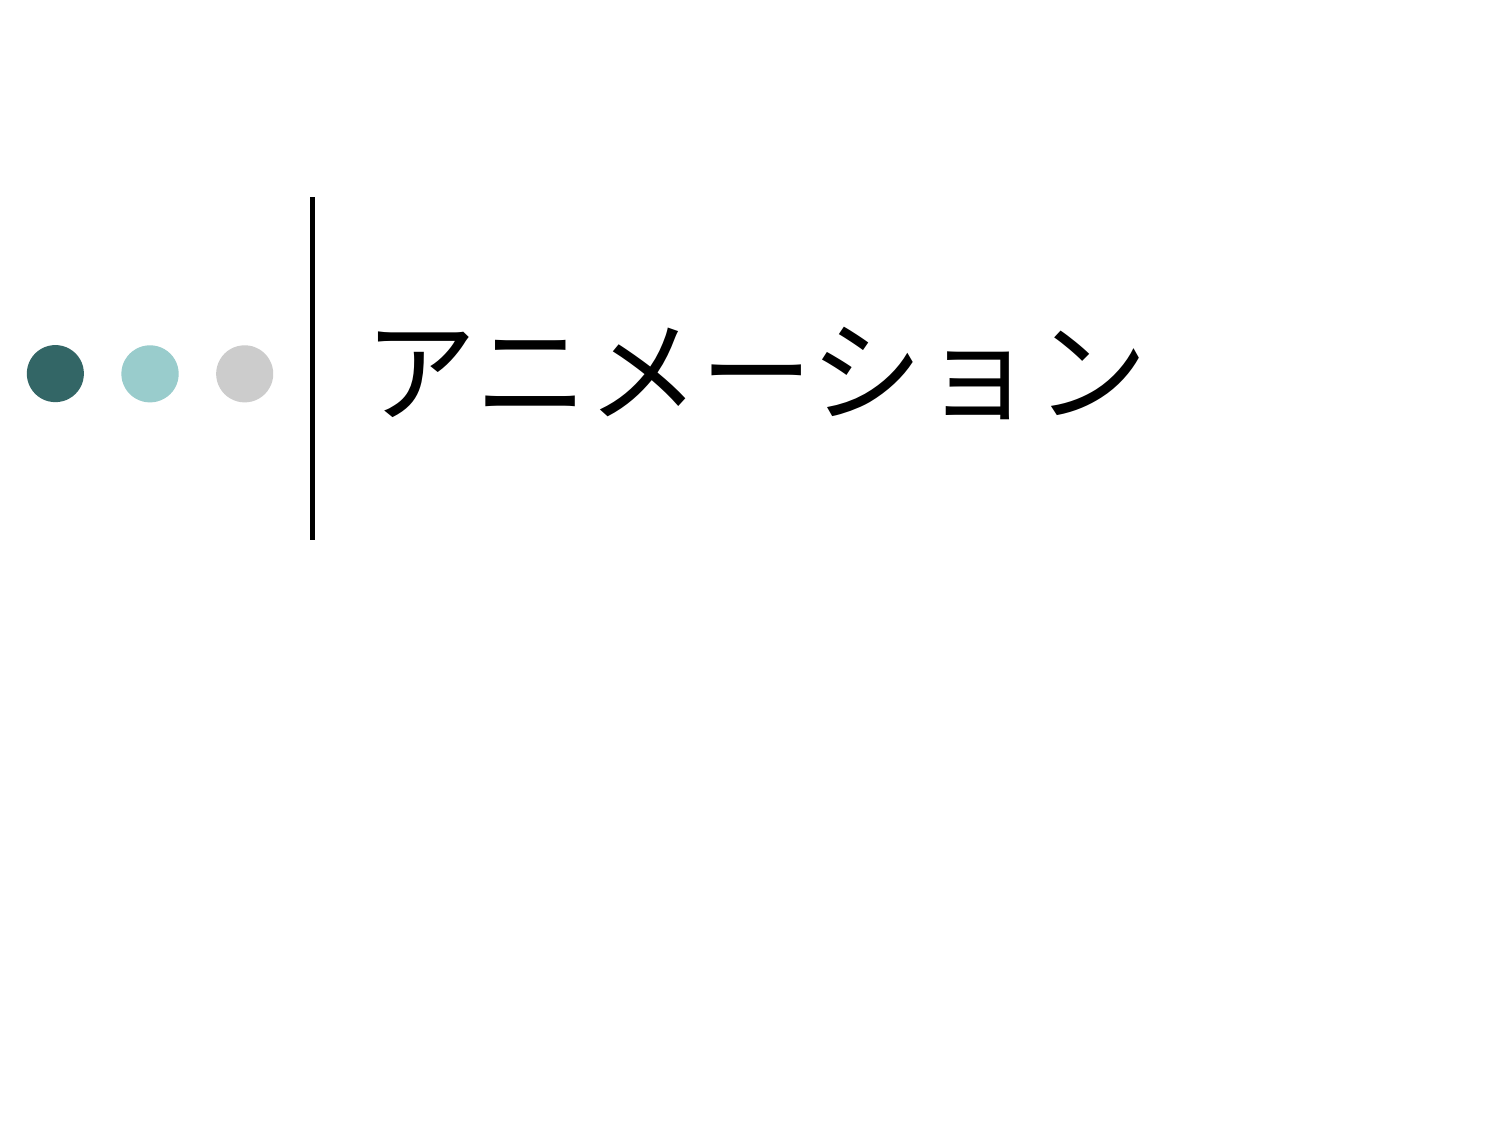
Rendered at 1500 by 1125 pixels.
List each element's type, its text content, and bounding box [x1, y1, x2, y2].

title アニメーション [349, 224, 1413, 513]
